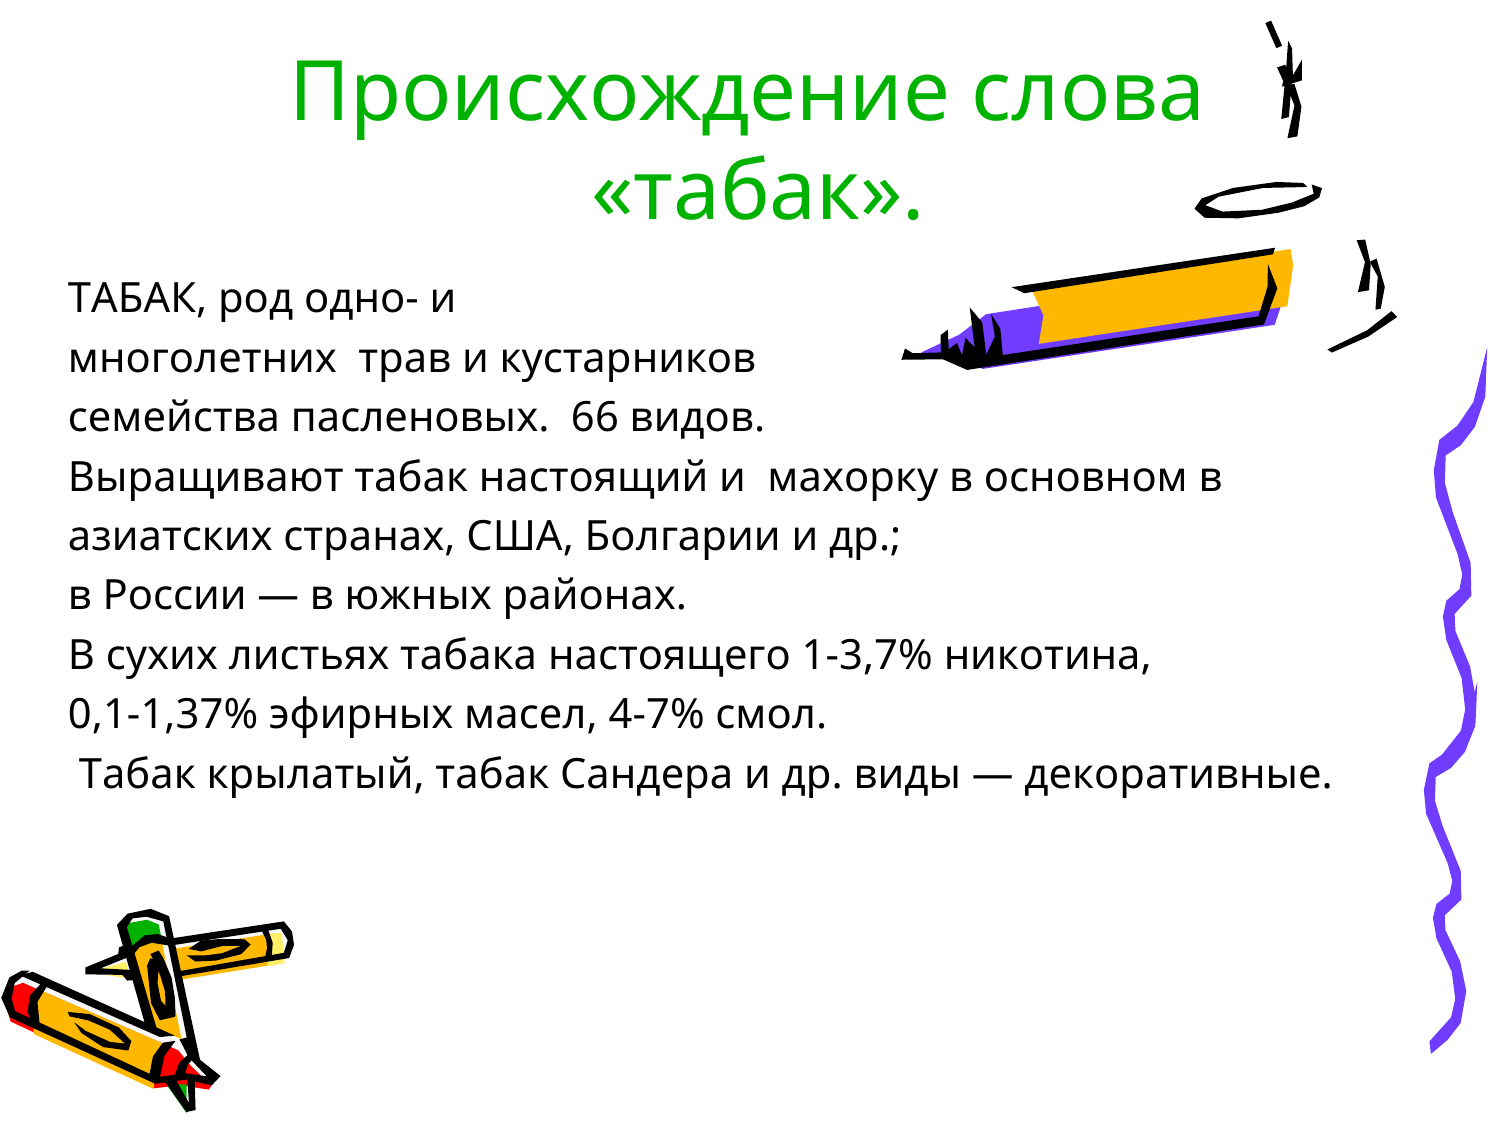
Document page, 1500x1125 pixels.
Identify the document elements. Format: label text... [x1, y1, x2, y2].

title Происхождение слова «табак». [194, 28, 1322, 184]
list ТАБАК, род одно- и многолетних трав и кустарников семейства пасленовых. 66 видов. Выращивают табак настоящий и махорку в основном в азиатских странах, США, Болгарии и др.; в России — в южных районах. В сухих листьях табака настоящего 1-3,7% никотина, 0,1-1,37% эфирных масел, 4-7% смол. Табак крылатый, табак Сандера и др. виды — декоративные. [53, 184, 1322, 962]
